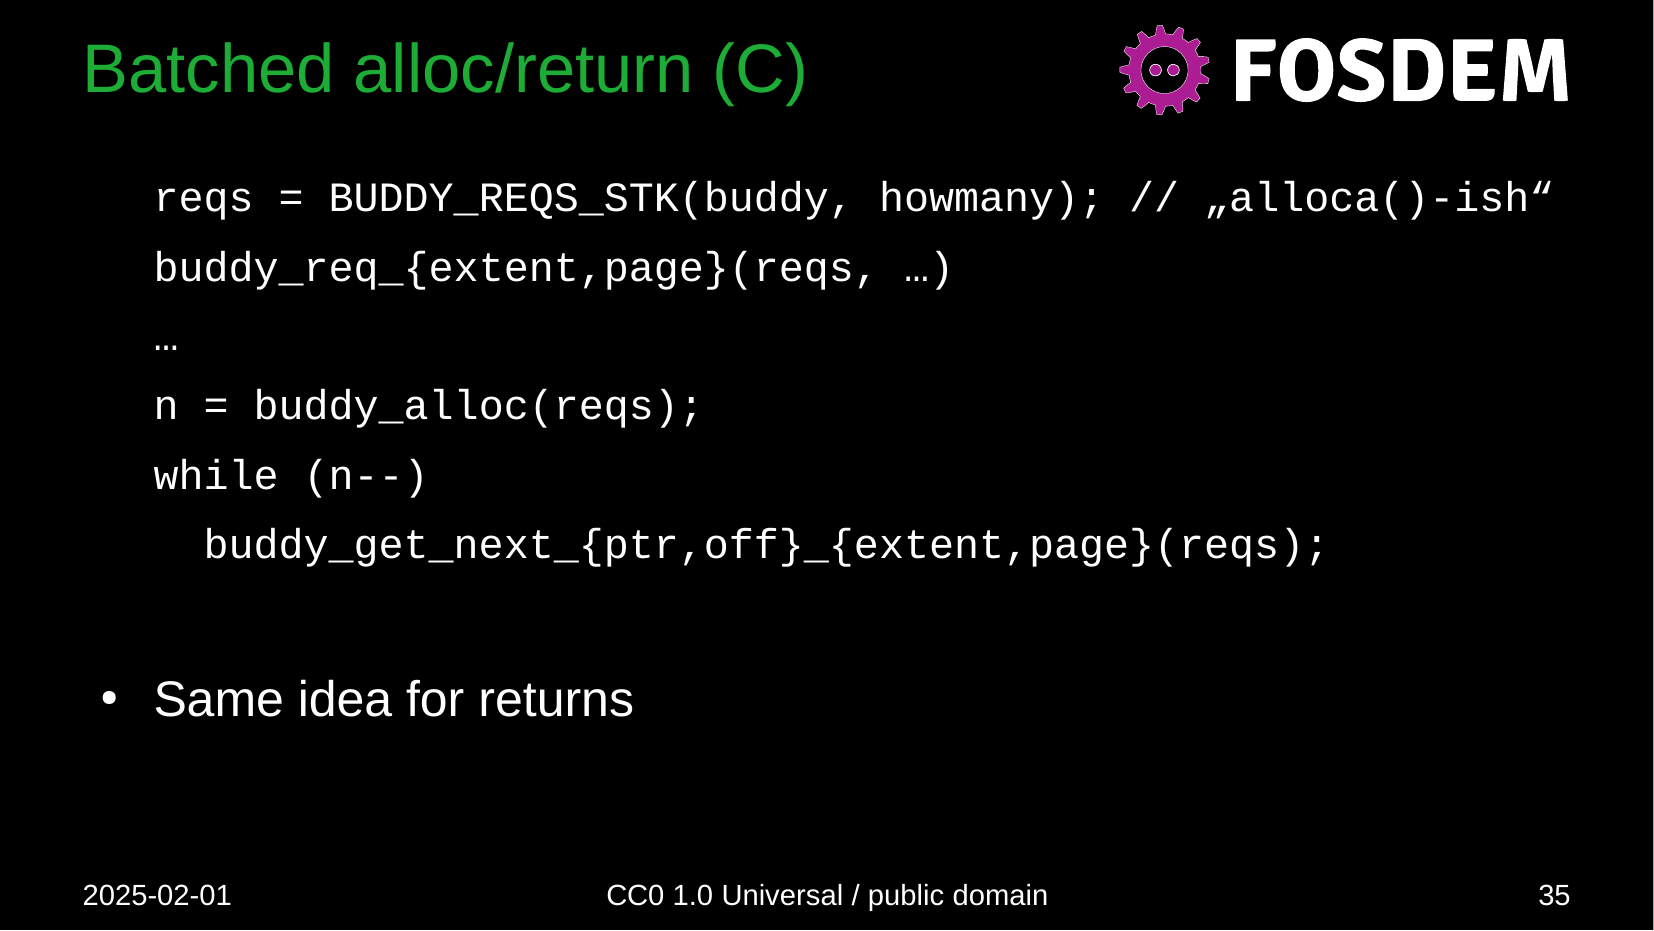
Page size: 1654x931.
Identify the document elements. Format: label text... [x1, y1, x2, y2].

title Batched alloc/return (C) [82, 30, 1004, 108]
list reqs = BUDDY_REQS_STK(buddy, howmany); // „alloca()-ish“ buddy_req_{extent,page}(reqs, …) … n = buddy_alloc(reqs); while (n--) buddy_get_next_{ptr,off}_{extent,page}(reqs); Same idea for returns [82, 177, 1571, 736]
